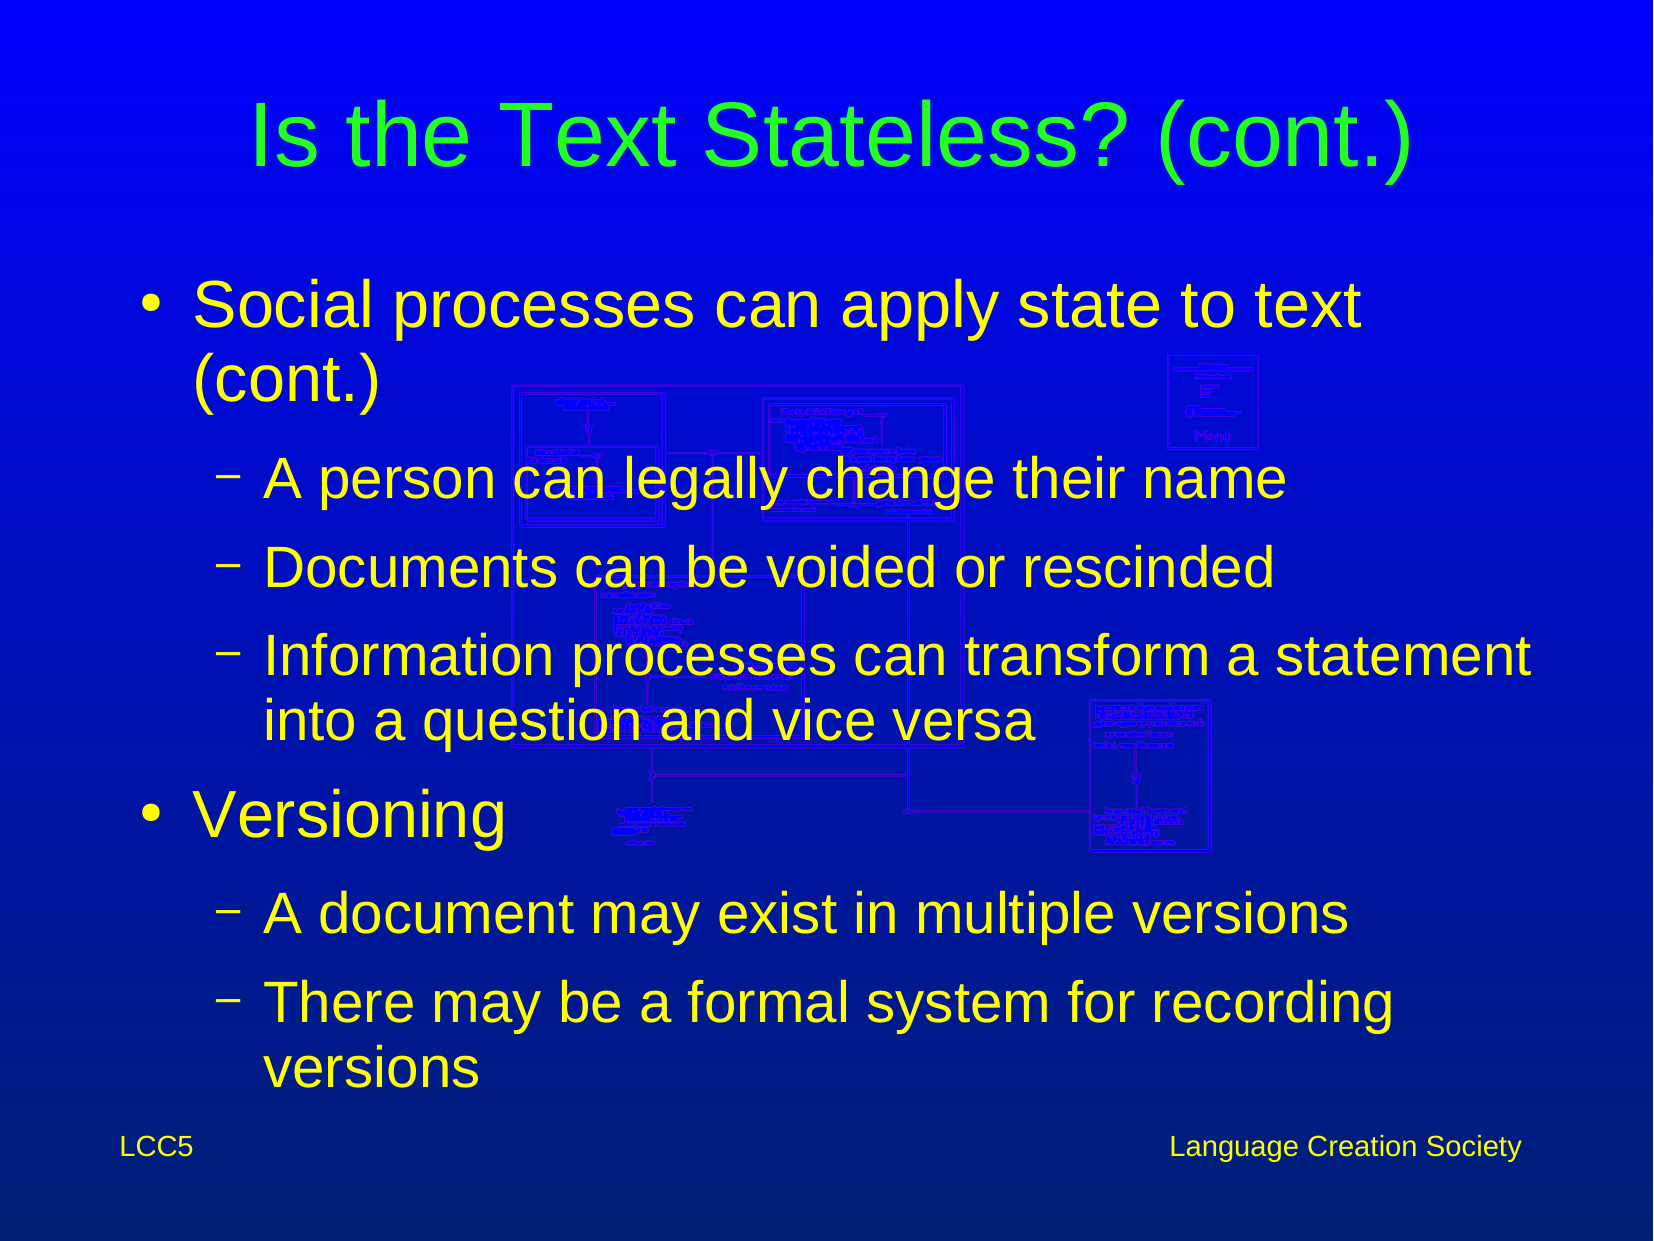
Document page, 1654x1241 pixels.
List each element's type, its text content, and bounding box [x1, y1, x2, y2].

title Is the Text Stateless? (cont.) [126, 31, 1539, 239]
list Social processes can apply state to text (cont.) A person can legally change their name Documents can be voided or rescinded Information processes can transform a statement into a question and vice versa Versioning A document may exist in multiple versions There may be a formal system for recording versions [121, 266, 1534, 1121]
